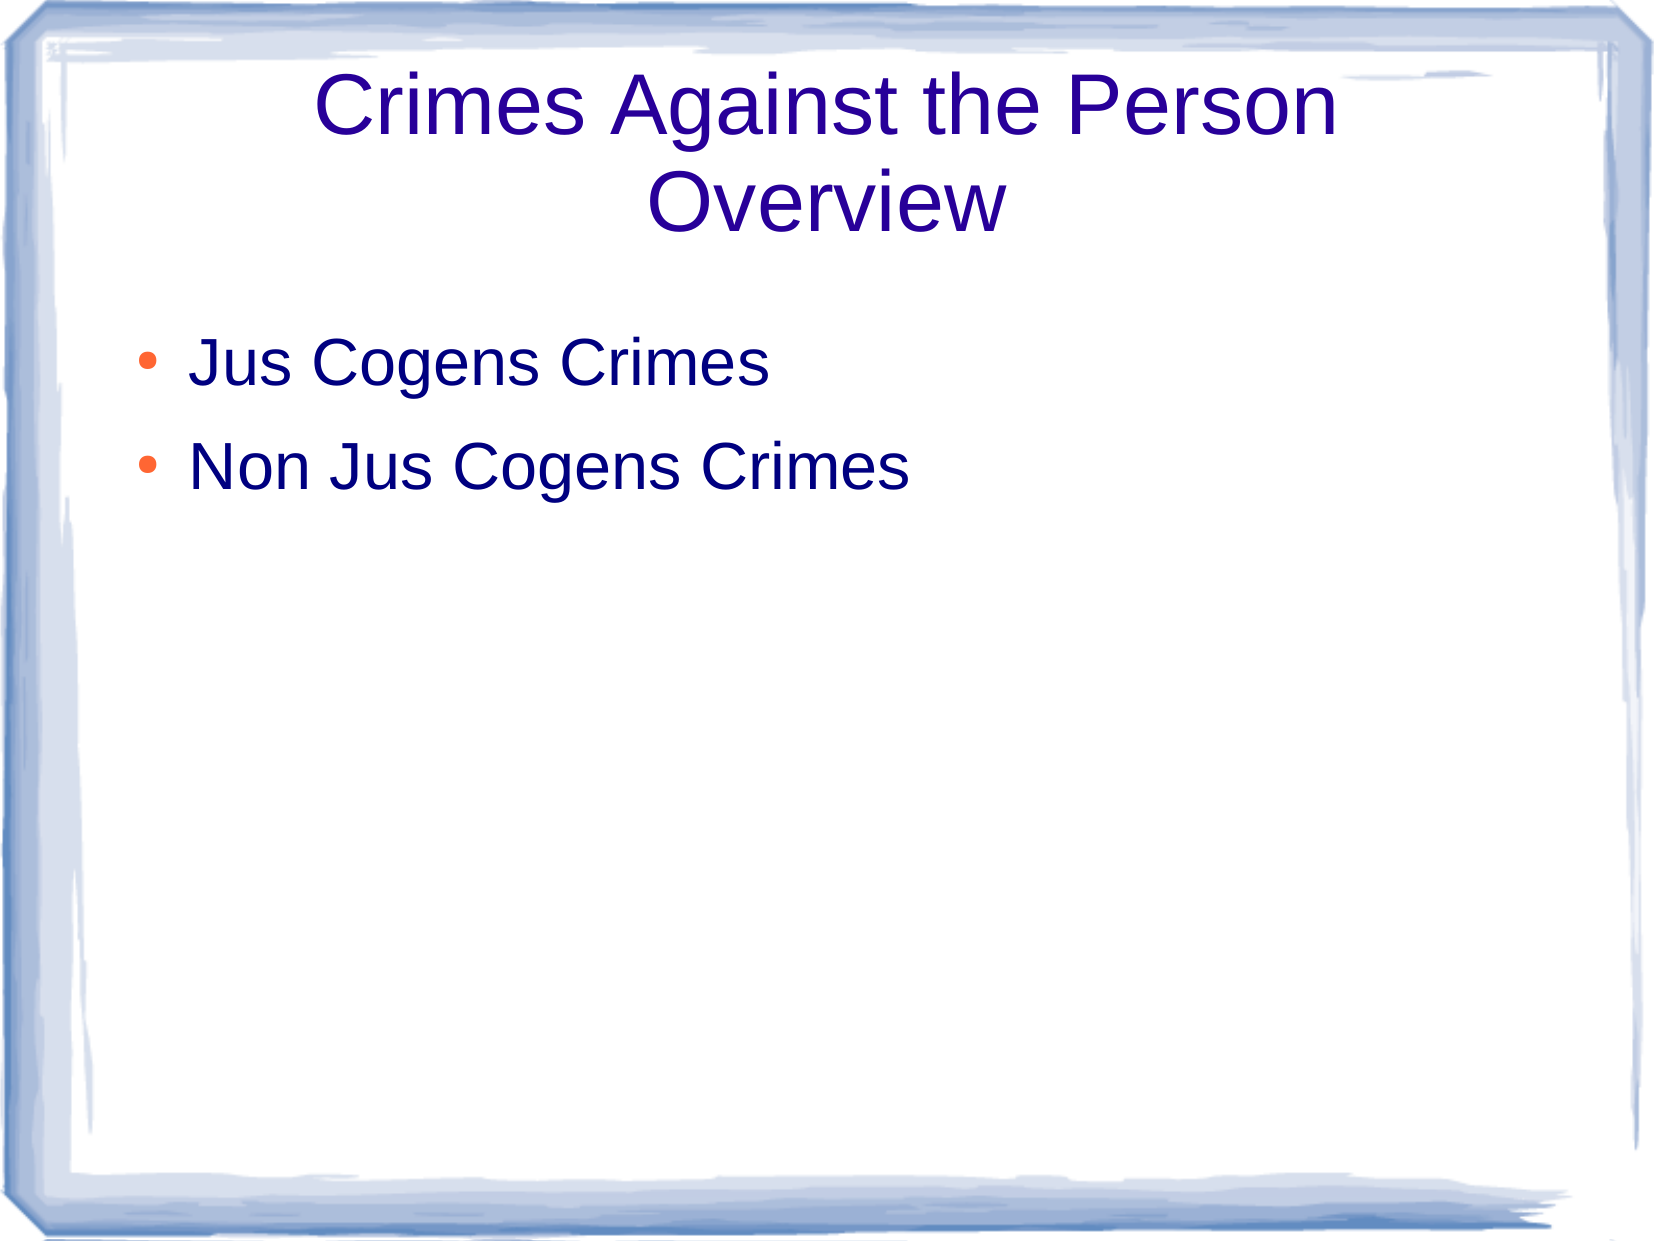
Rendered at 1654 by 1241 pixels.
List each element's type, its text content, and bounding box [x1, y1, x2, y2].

list Jus Cogens Crimes Non Jus Cogens Crimes [118, 324, 1571, 1241]
title Crimes Against the Person Overview [82, 49, 1571, 257]
picture [0, 0, 1654, 1241]
